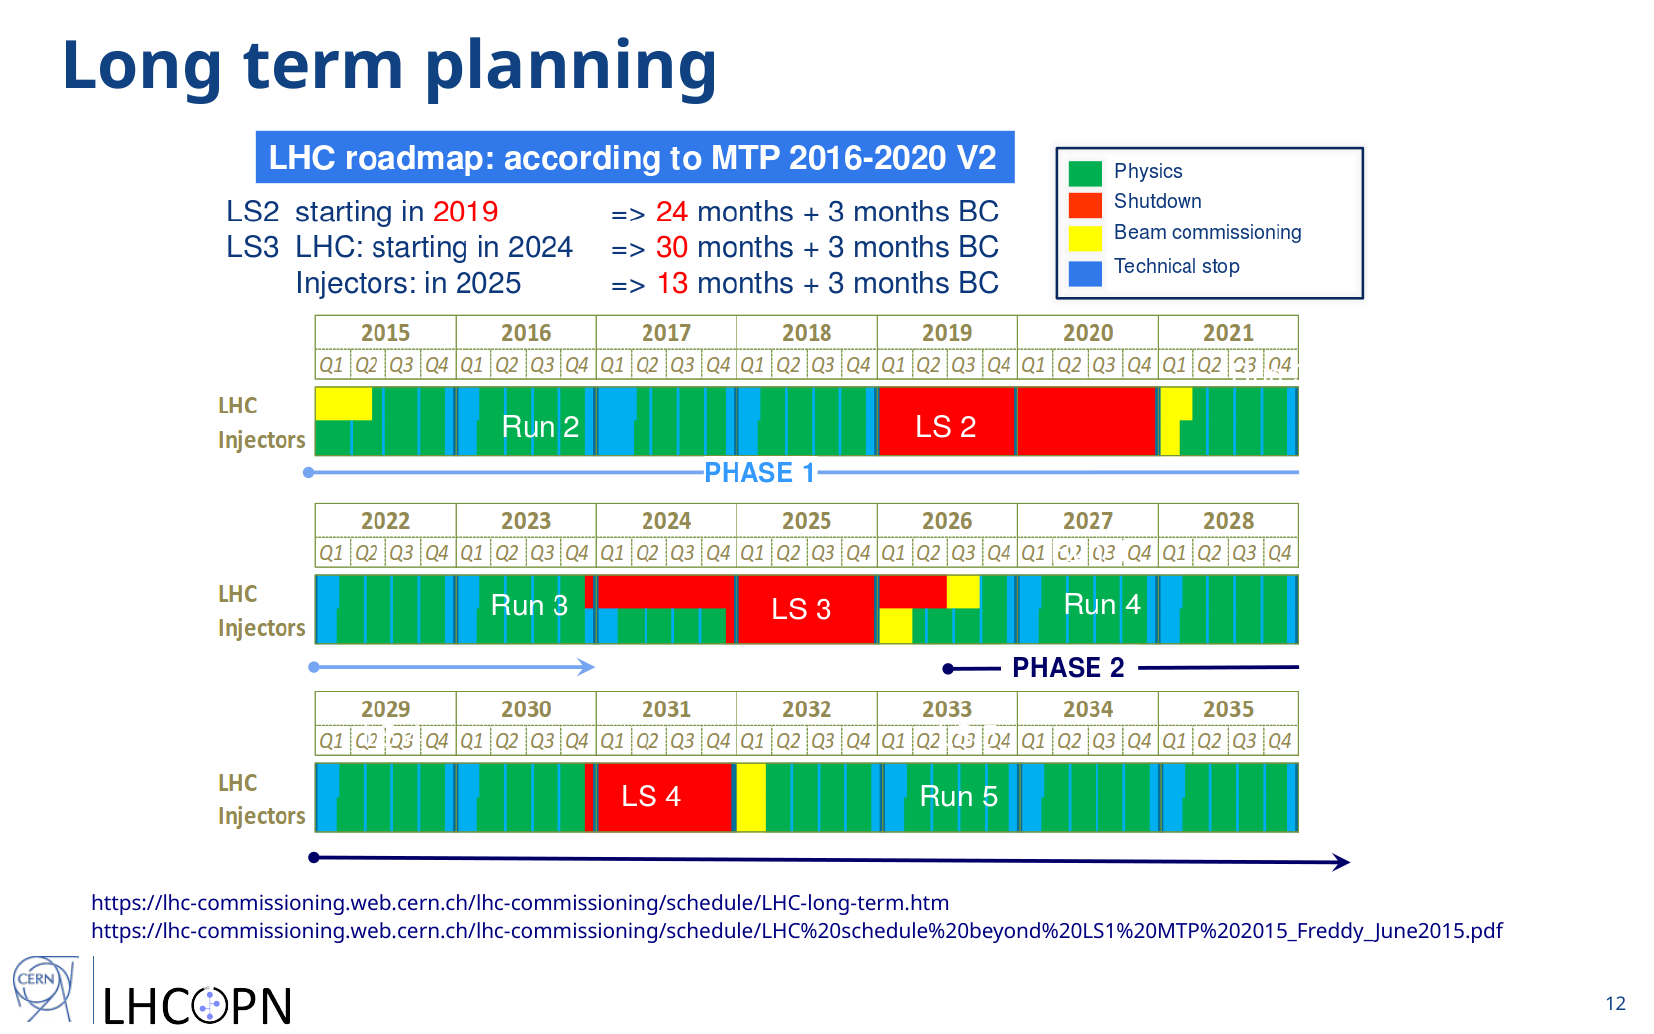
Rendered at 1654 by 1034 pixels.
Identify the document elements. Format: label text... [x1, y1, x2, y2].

picture [195, 123, 1368, 880]
title Long term planning [60, 0, 1528, 138]
picture [13, 956, 79, 1032]
picture [103, 987, 294, 1027]
text_box https://lhc-commissioning.web.cern.ch/lhc-commissioning/schedule/LHC-long-term.htm https://lhc-commissioning.web.cern.ch/lhc-commissioning/schedule/LHC%20schedule%20beyond%20LS1%20MTP%202015_Freddy_June2015.pdf [76, 880, 1635, 987]
